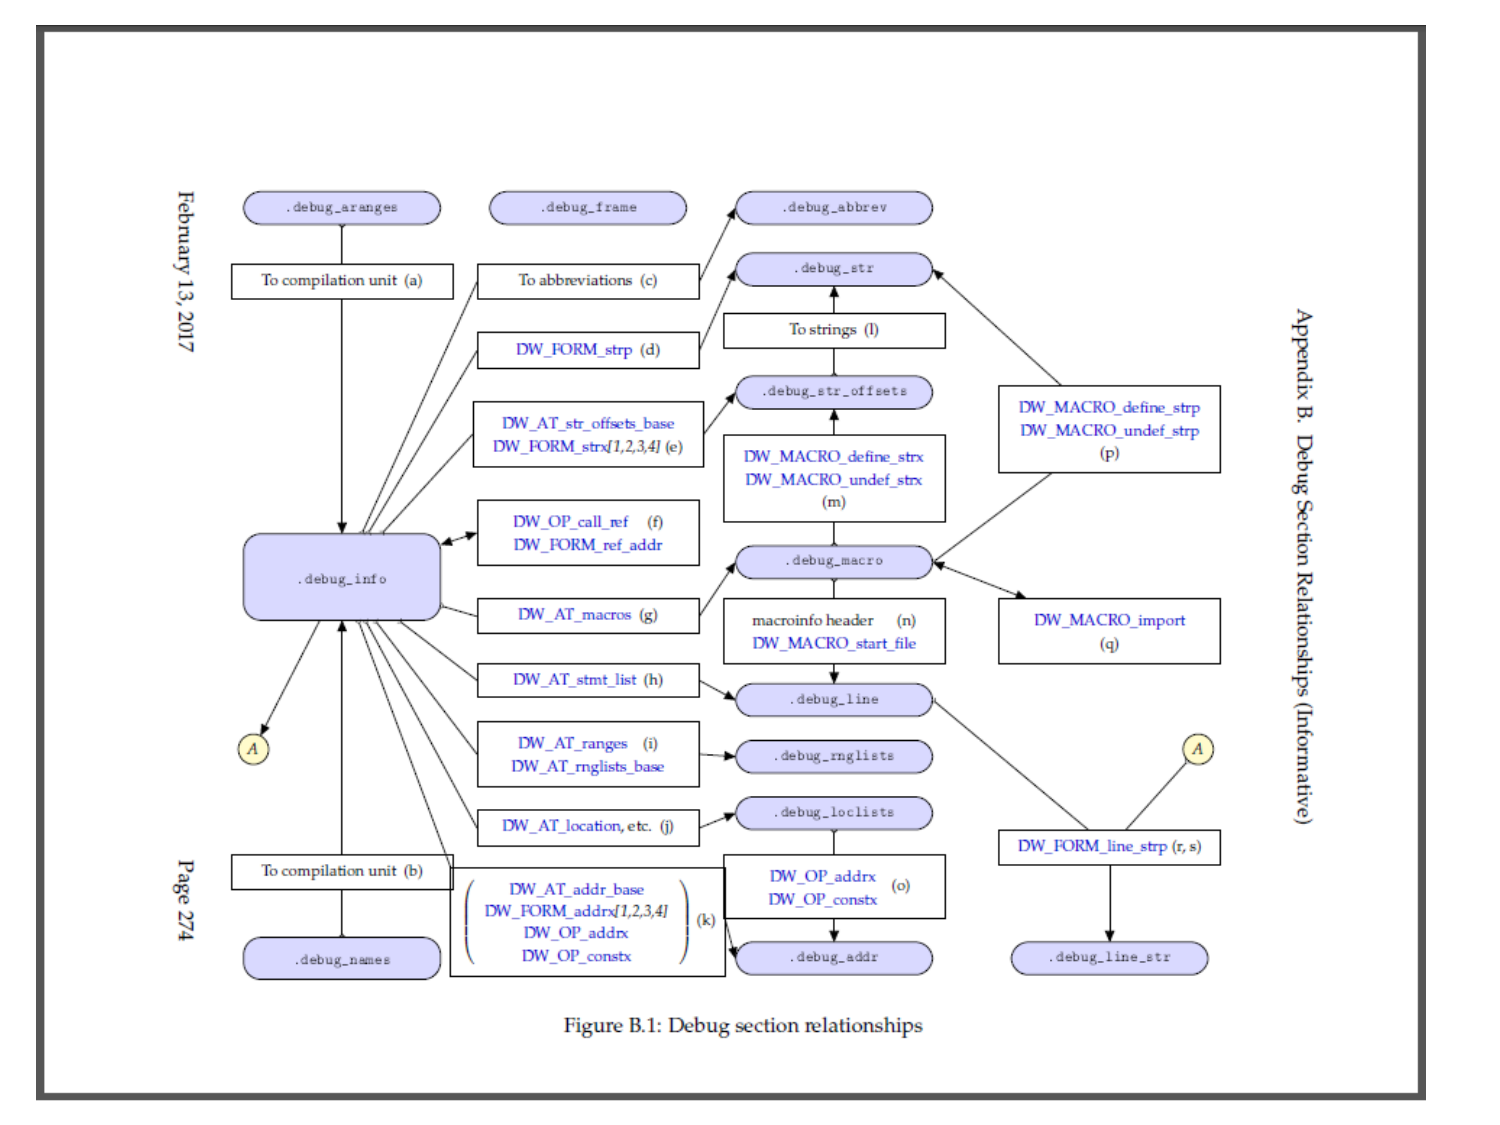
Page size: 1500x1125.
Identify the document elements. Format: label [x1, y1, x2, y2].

picture [36, 25, 1426, 1112]
